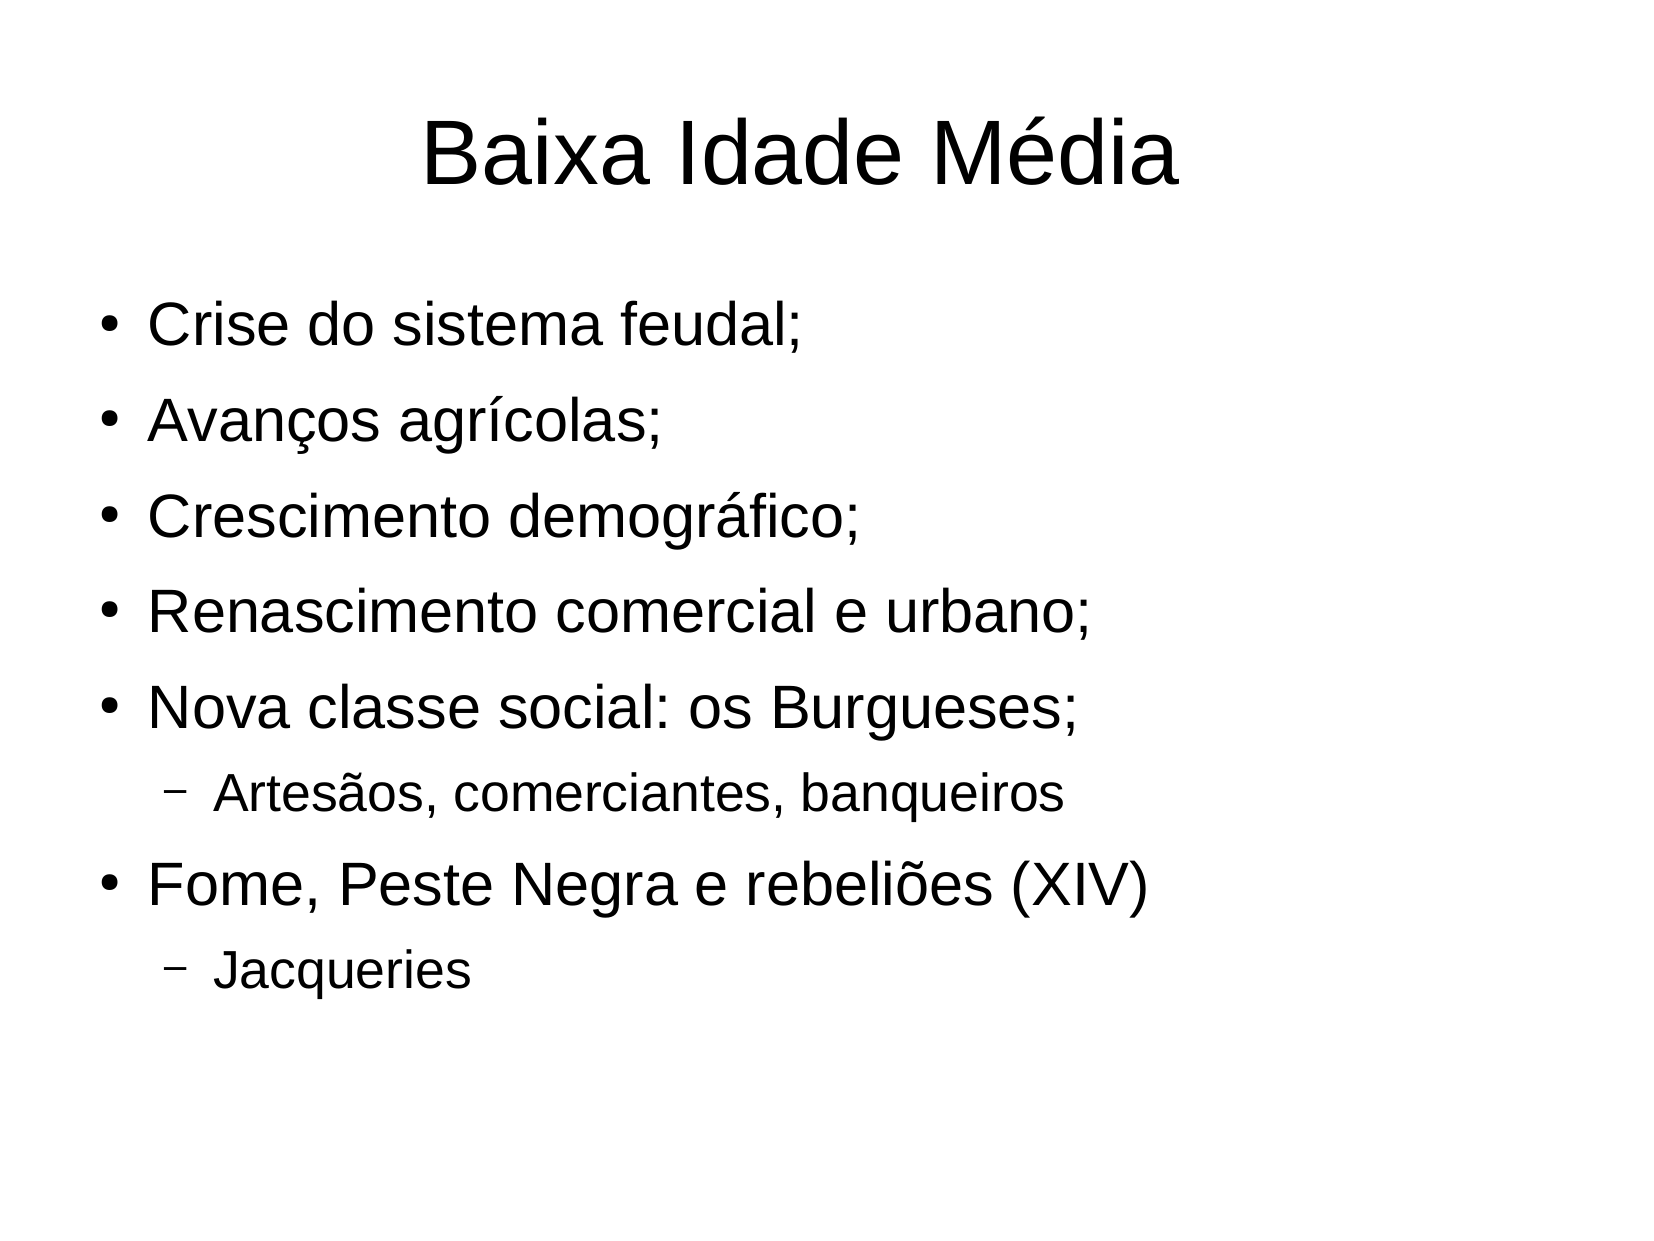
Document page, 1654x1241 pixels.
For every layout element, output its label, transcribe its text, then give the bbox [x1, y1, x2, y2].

title Baixa Idade Média [82, 49, 1571, 257]
list Crise do sistema feudal; Avanços agrícolas; Crescimento demográfico; Renascimento comercial e urbano; Nova classe social: os Burgueses; Artesãos, comerciantes, banqueiros Fome, Peste Negra e rebeliões (XIV) Jacqueries [82, 290, 1571, 1010]
